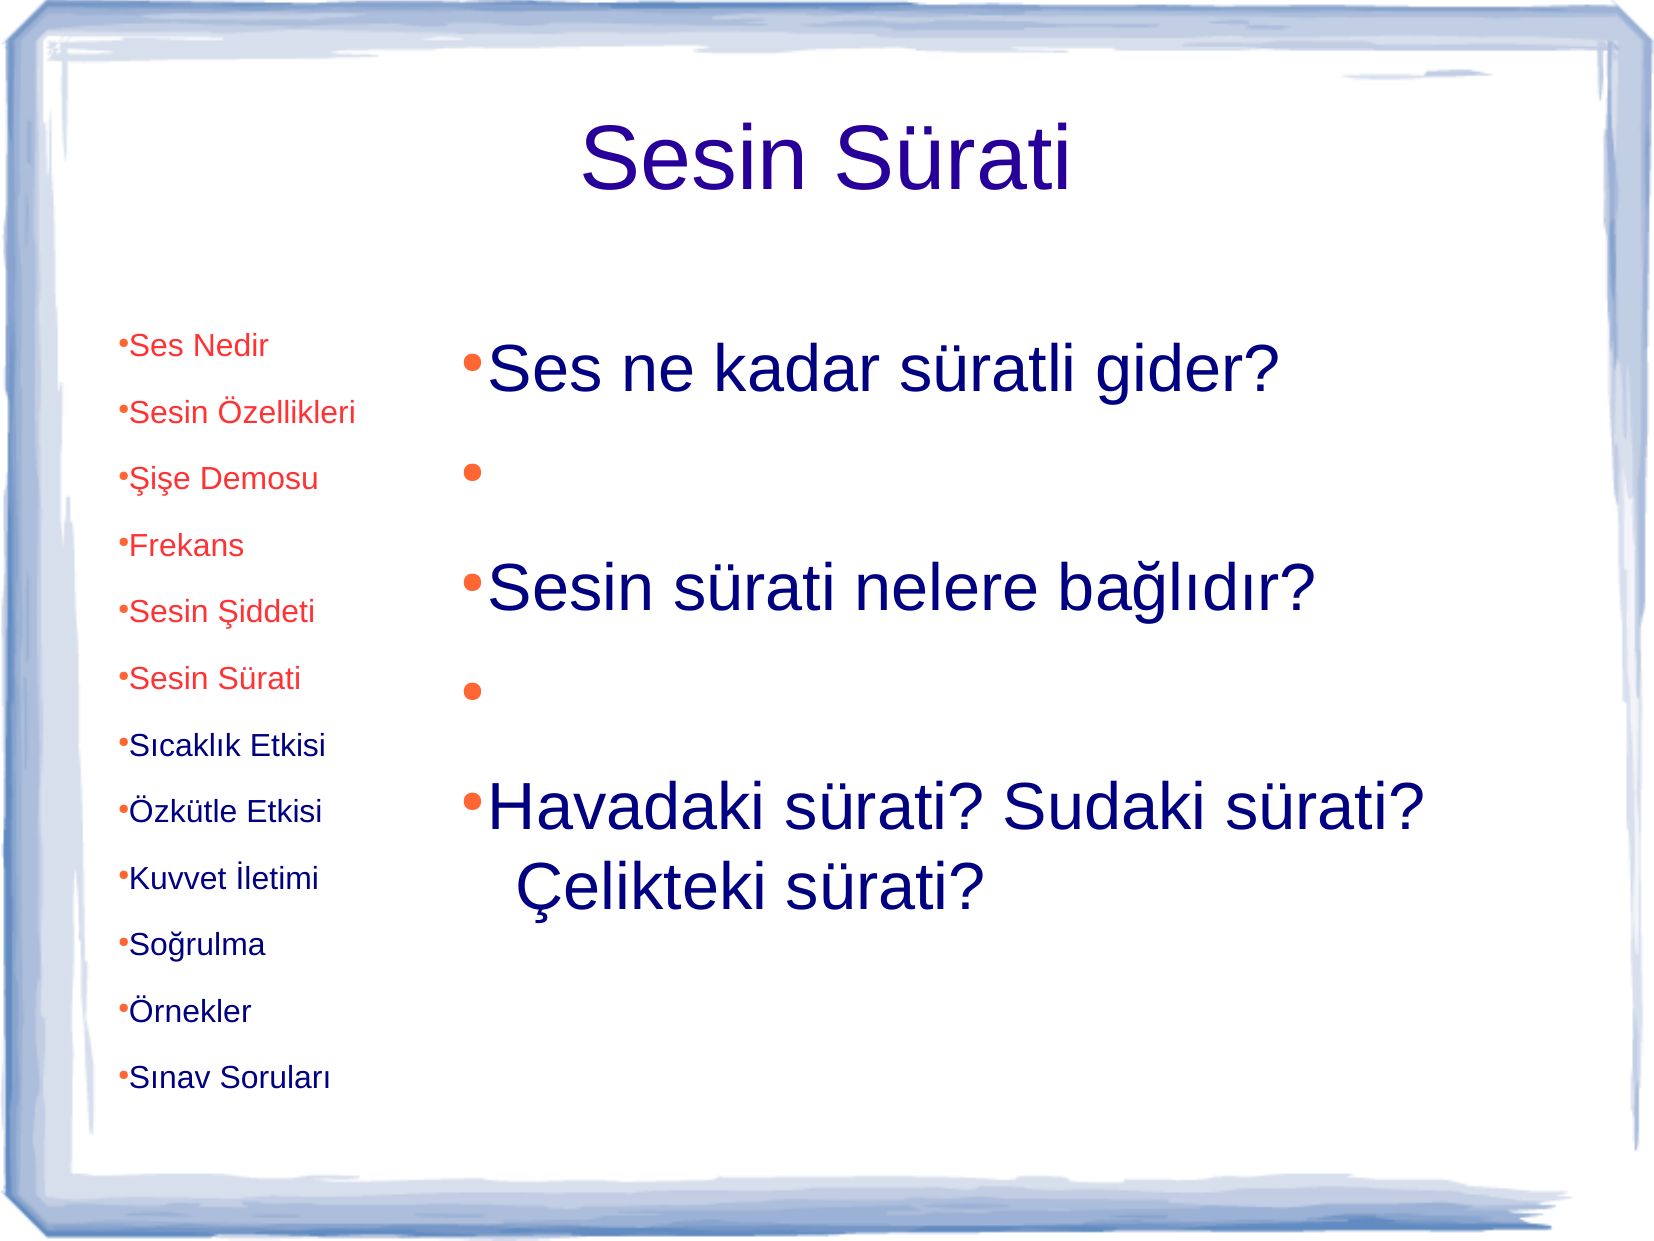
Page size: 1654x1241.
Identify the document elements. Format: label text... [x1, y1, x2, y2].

list Ses Nedir Sesin Özellikleri Şişe Demosu Frekans Sesin Şiddeti Sesin Sürati Sıcaklık Etkisi Özkütle Etkisi Kuvvet İletimi Soğrulma Örnekler Sınav Soruları [118, 324, 438, 1097]
title Sesin Sürati [82, 49, 1571, 257]
list Ses ne kadar süratli gider? Sesin sürati nelere bağlıdır? Havadaki sürati? Sudaki sürati? Çelikteki sürati? [460, 324, 1572, 1004]
